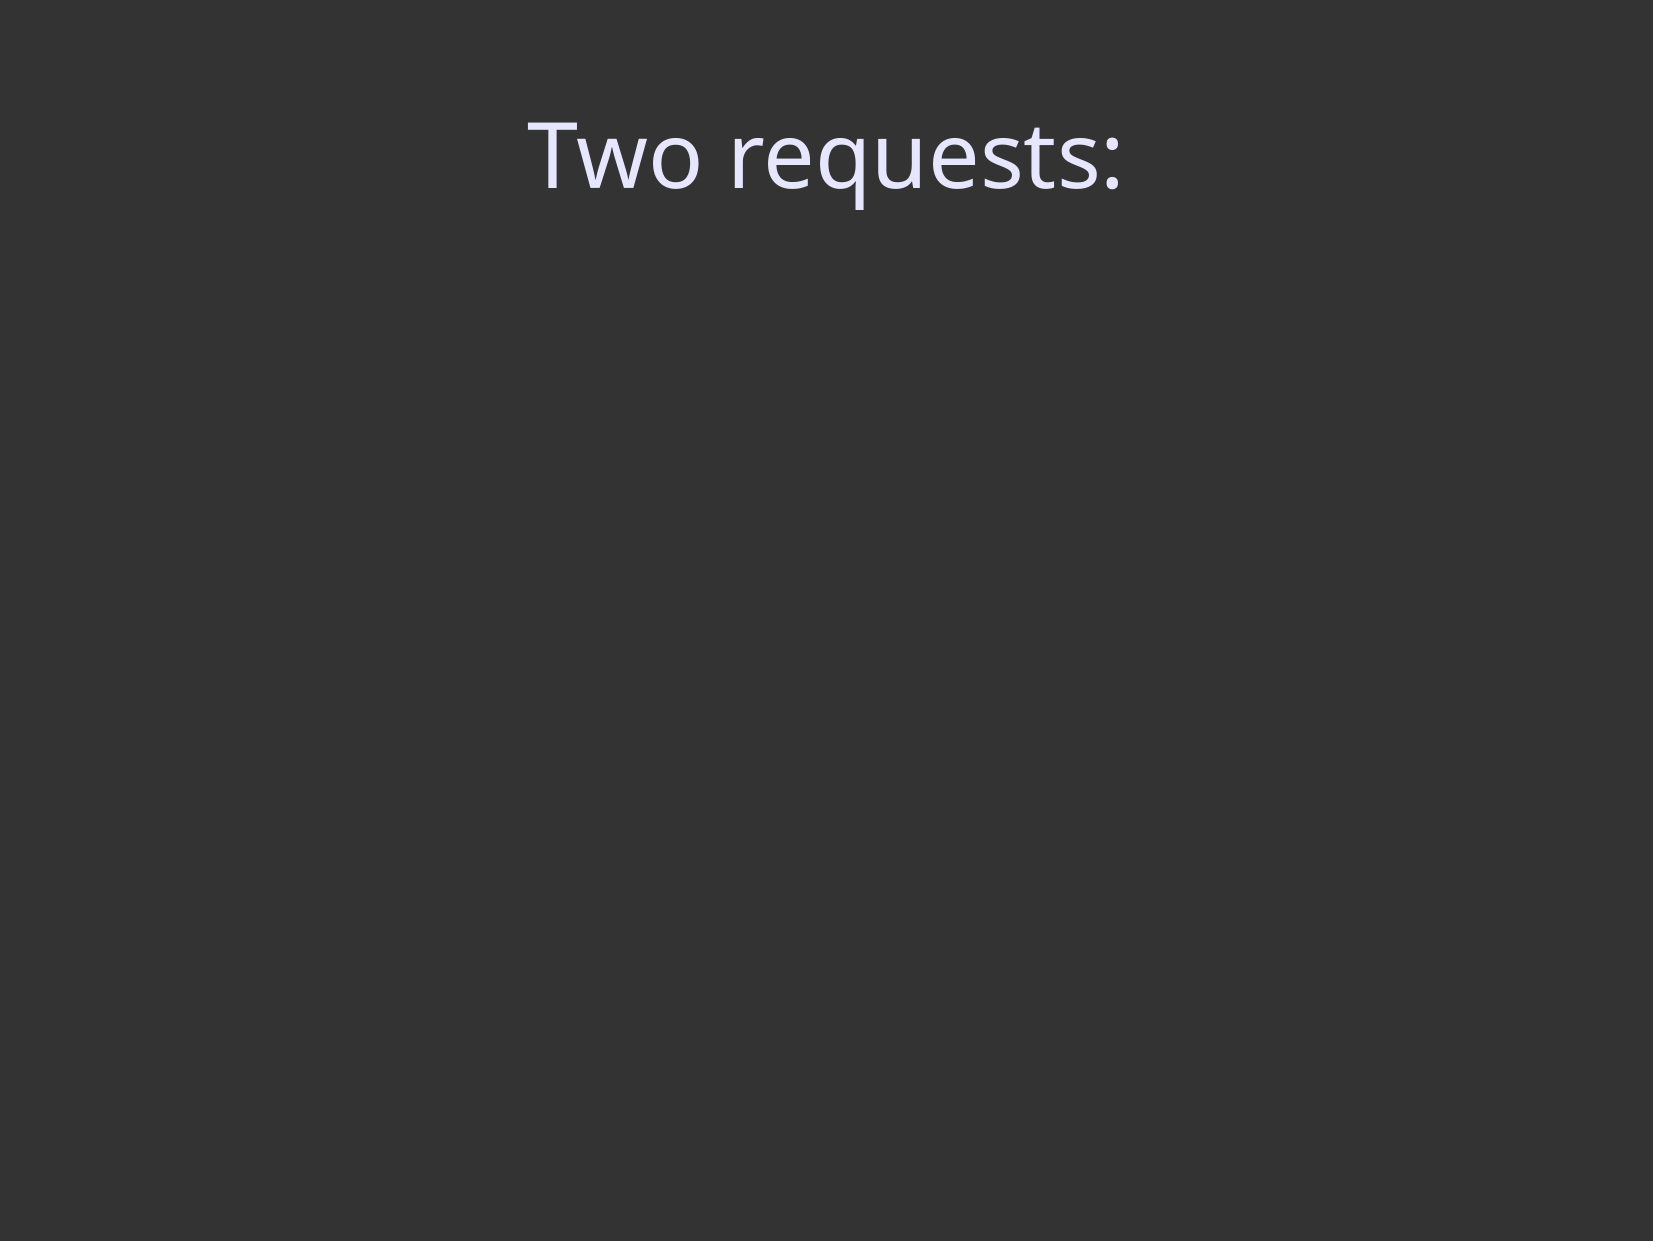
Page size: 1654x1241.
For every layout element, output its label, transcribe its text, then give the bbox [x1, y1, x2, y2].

title Two requests: [82, 49, 1571, 257]
